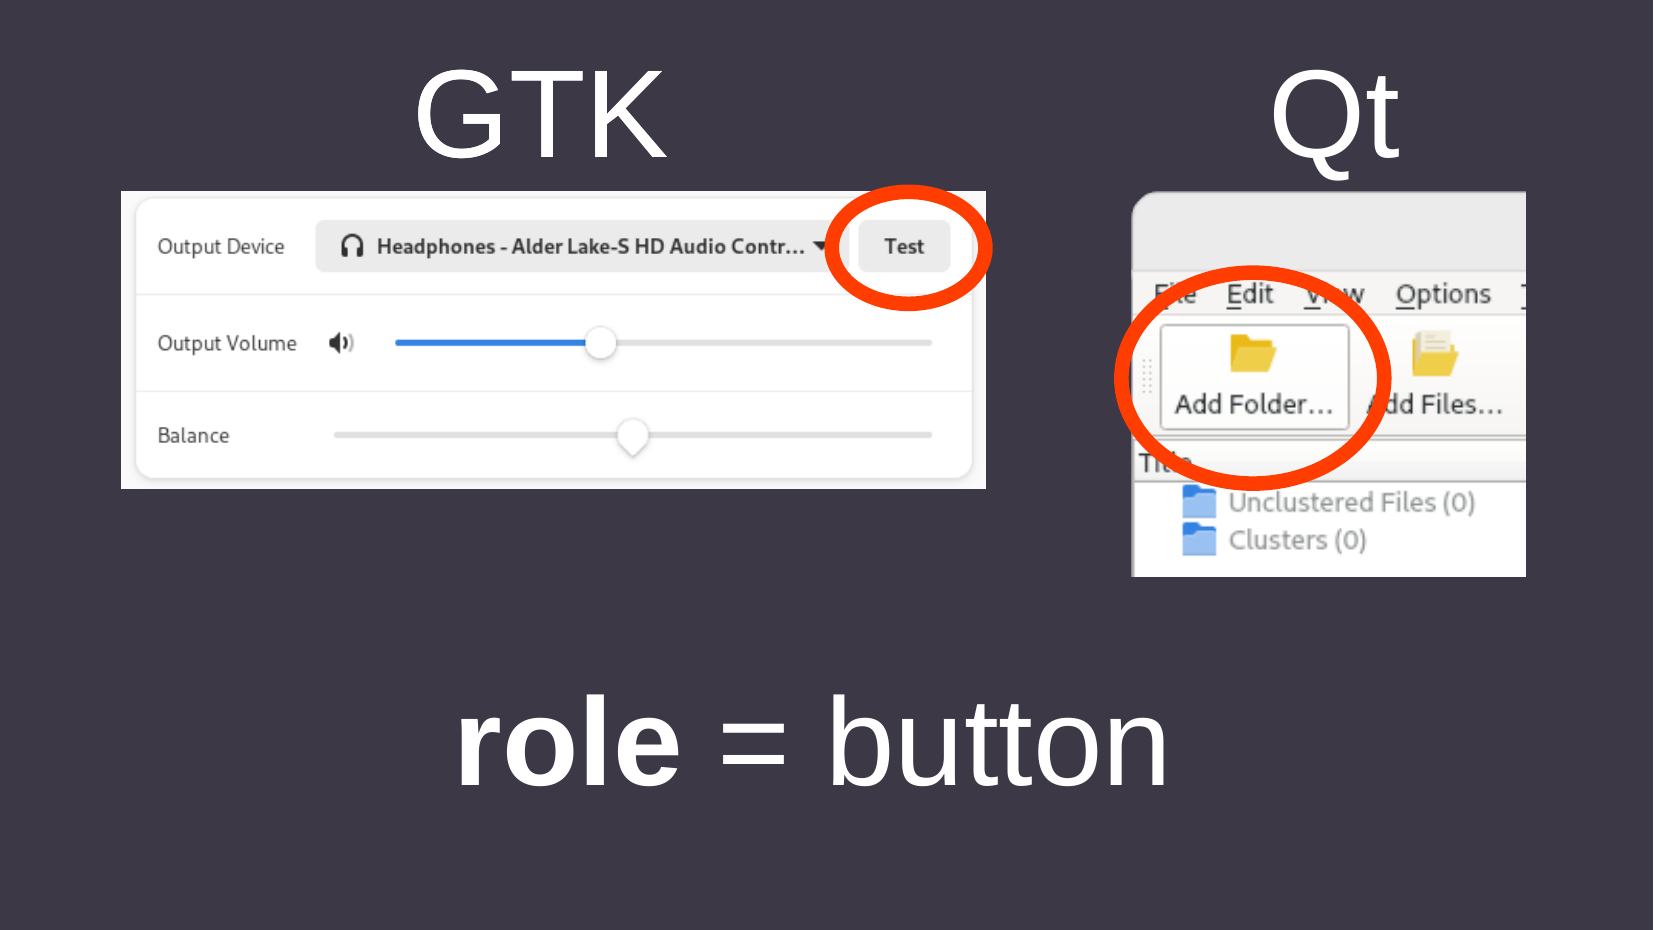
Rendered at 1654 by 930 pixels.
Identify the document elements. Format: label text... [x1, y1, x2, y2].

picture [1131, 191, 1526, 578]
text_box role = button [145, 664, 1481, 930]
picture [1131, 280, 1376, 476]
text_box Qt [1178, 37, 1491, 192]
picture [840, 200, 978, 296]
picture [949, 191, 986, 221]
picture [121, 191, 986, 490]
text_box GTK [397, 37, 710, 192]
